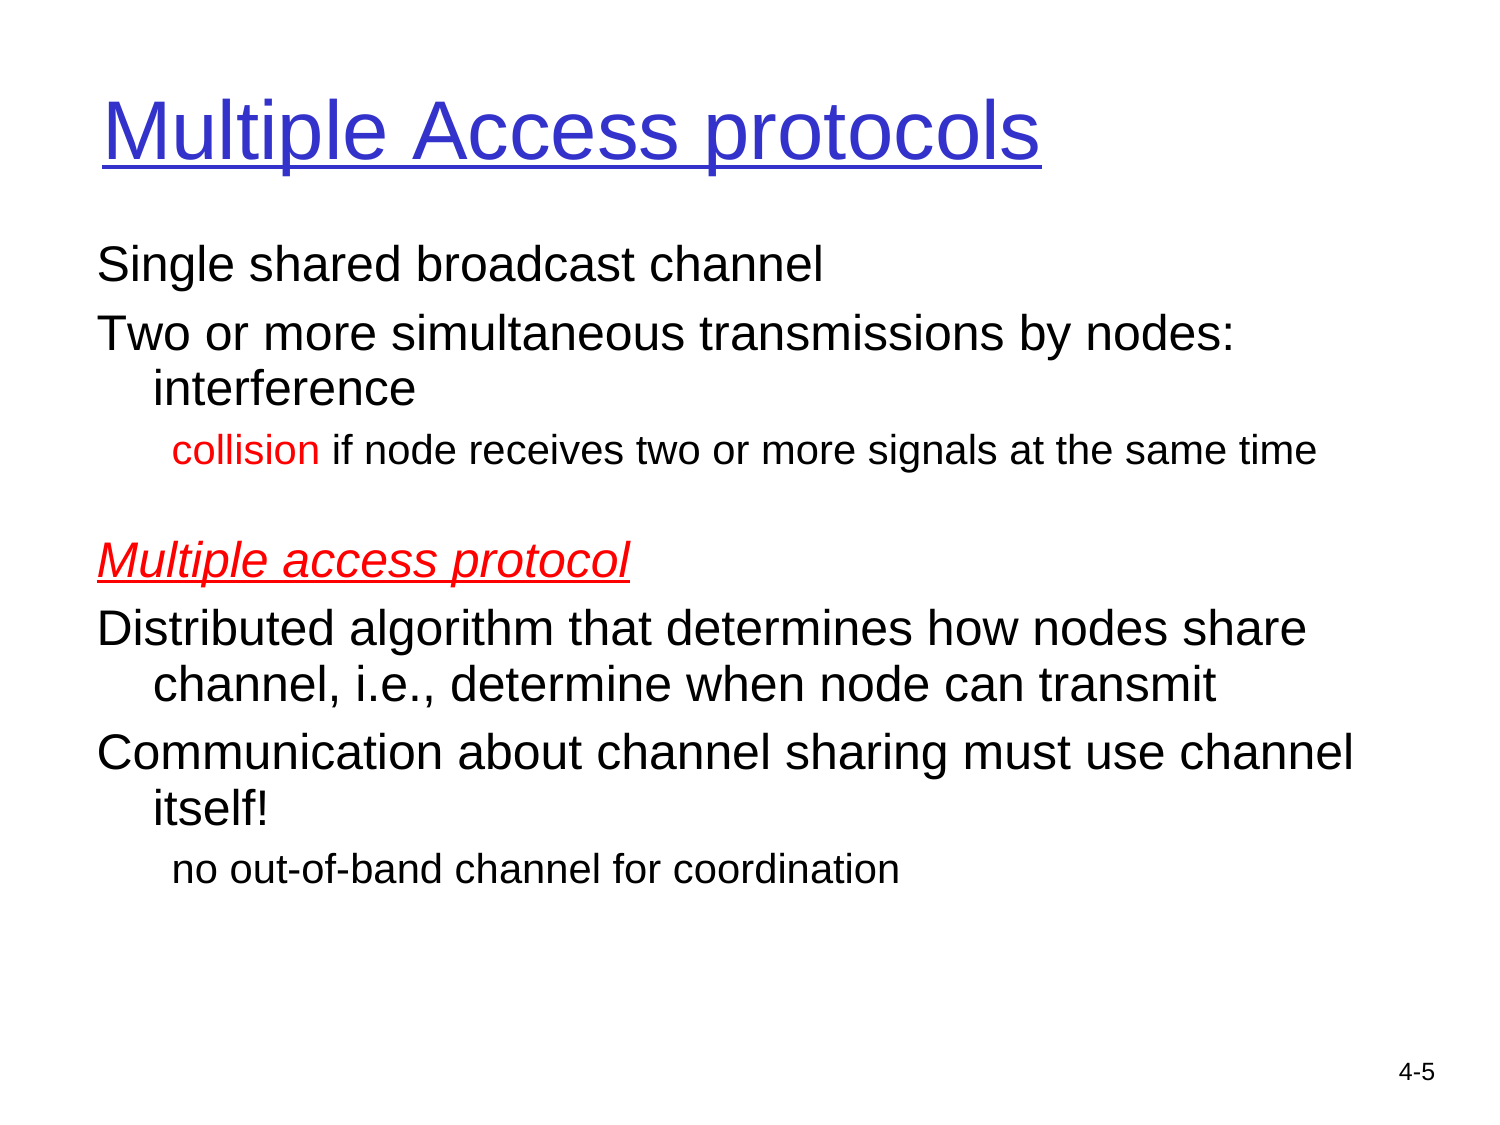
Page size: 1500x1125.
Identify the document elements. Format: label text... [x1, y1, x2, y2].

list Single shared broadcast channel Two or more simultaneous transmissions by nodes: interference collision if node receives two or more signals at the same time Multiple access protocol Distributed algorithm that determines how nodes share channel, i.e., determine when node can transmit Communication about channel sharing must use channel itself! no out-of-band channel for coordination [81, 228, 1460, 1060]
title Multiple Access protocols [87, 37, 1363, 225]
